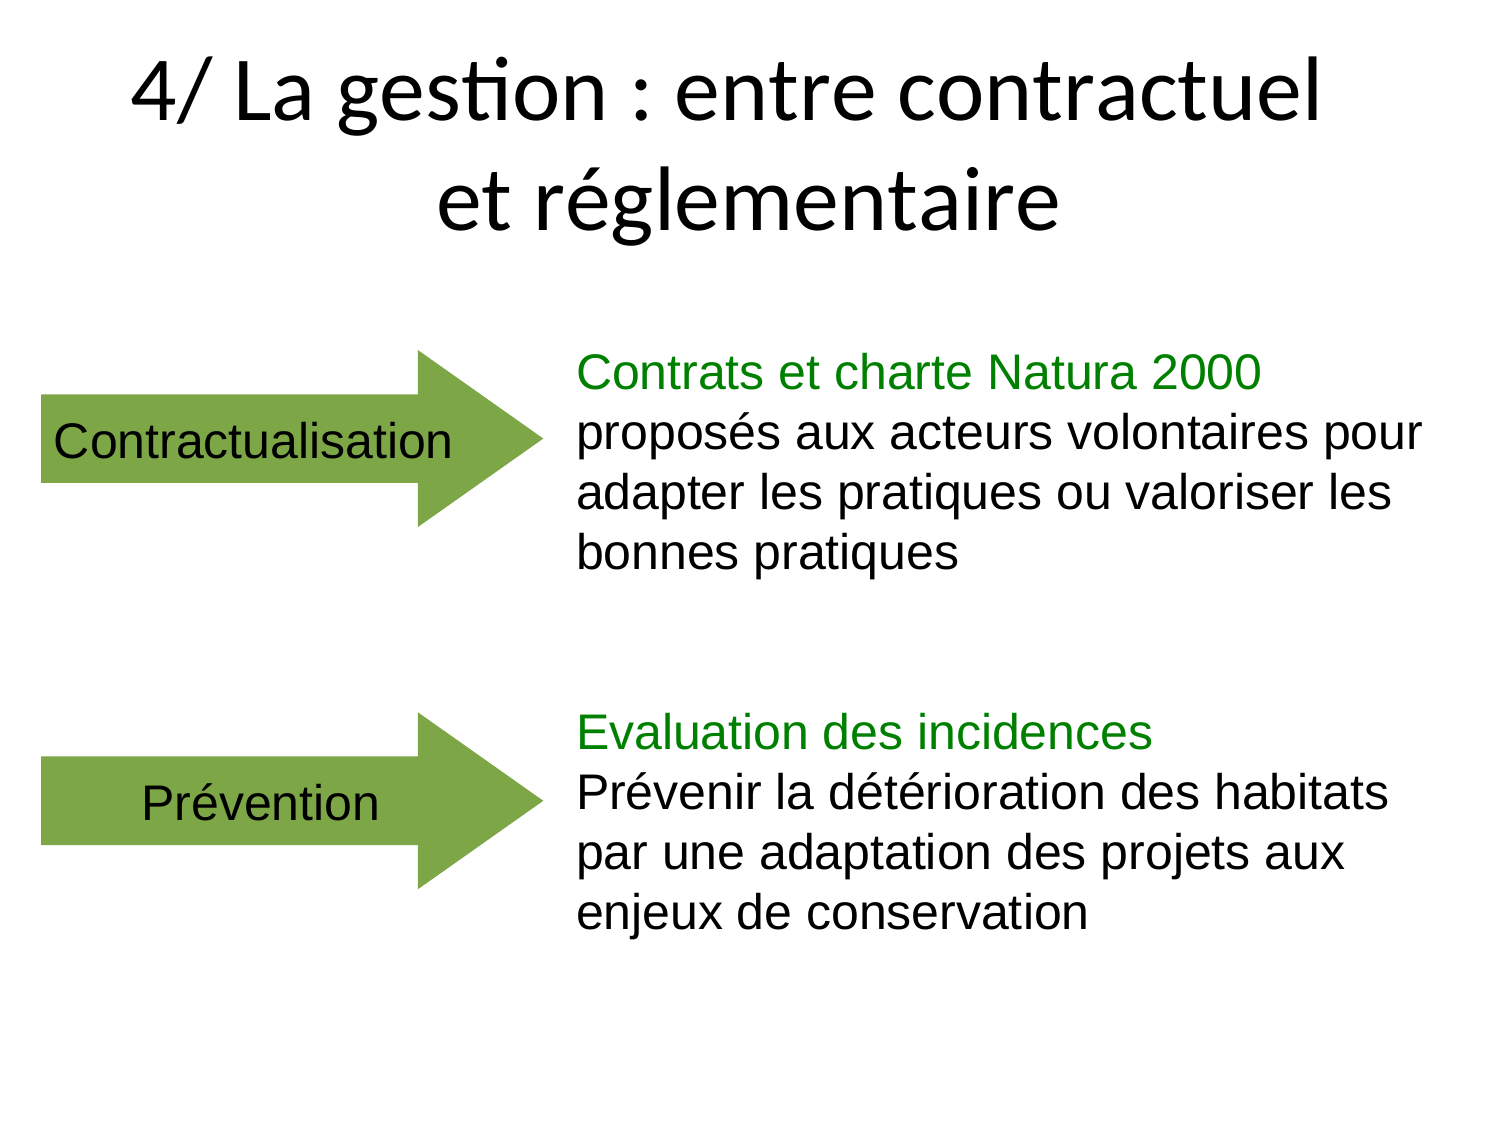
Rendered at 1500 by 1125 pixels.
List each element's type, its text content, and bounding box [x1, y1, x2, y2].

title 4/ La gestion : entre contractuel et réglementaire [75, 21, 1423, 257]
text_box Contractualisation [41, 349, 544, 528]
text_box Prévention [41, 712, 544, 890]
text_box Evaluation des incidences Prévenir la détérioration des habitats par une adaptation des projets aux enjeux de conservation [561, 691, 1418, 947]
text_box Contrats et charte Natura 2000 proposés aux acteurs volontaires pour adapter les pratiques ou valoriser les bonnes pratiques [561, 332, 1448, 587]
